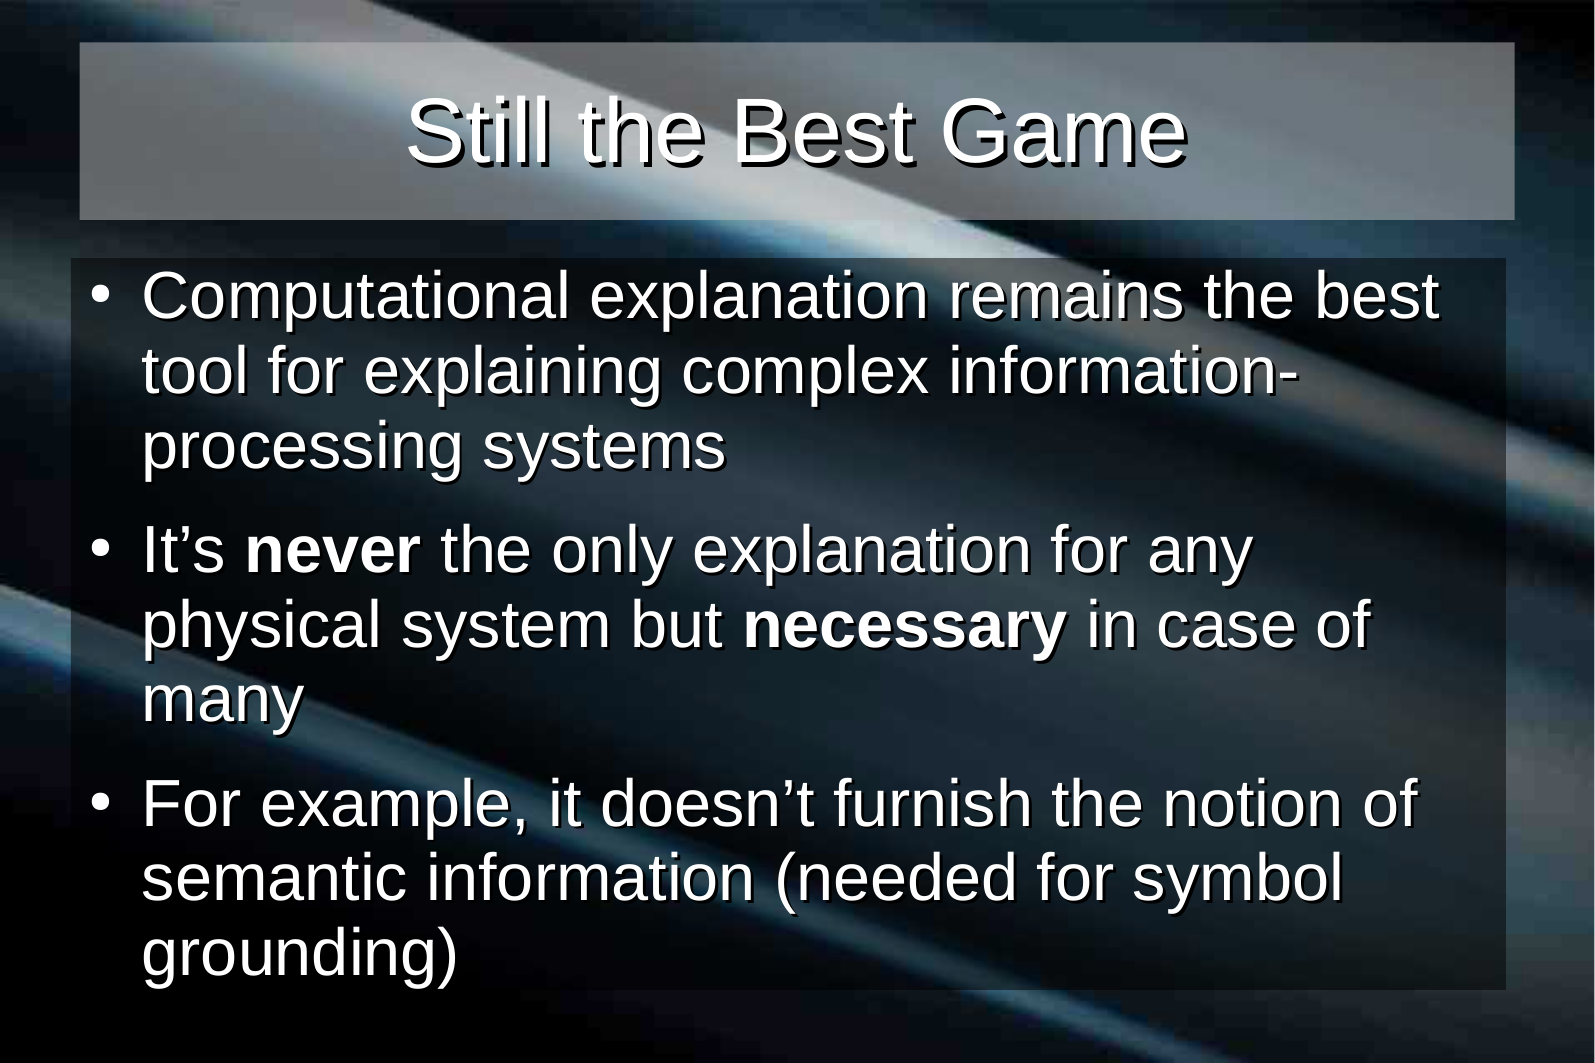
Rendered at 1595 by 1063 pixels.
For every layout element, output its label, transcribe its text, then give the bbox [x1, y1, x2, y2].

list Computational explanation remains the best tool for explaining complex information-processing systems It’s never the only explanation for any physical system but necessary in case of many For example, it doesn’t furnish the notion of semantic information (needed for symbol grounding) [70, 258, 1506, 990]
title Still the Best Game [79, 42, 1515, 220]
picture [0, 0, 1595, 1063]
